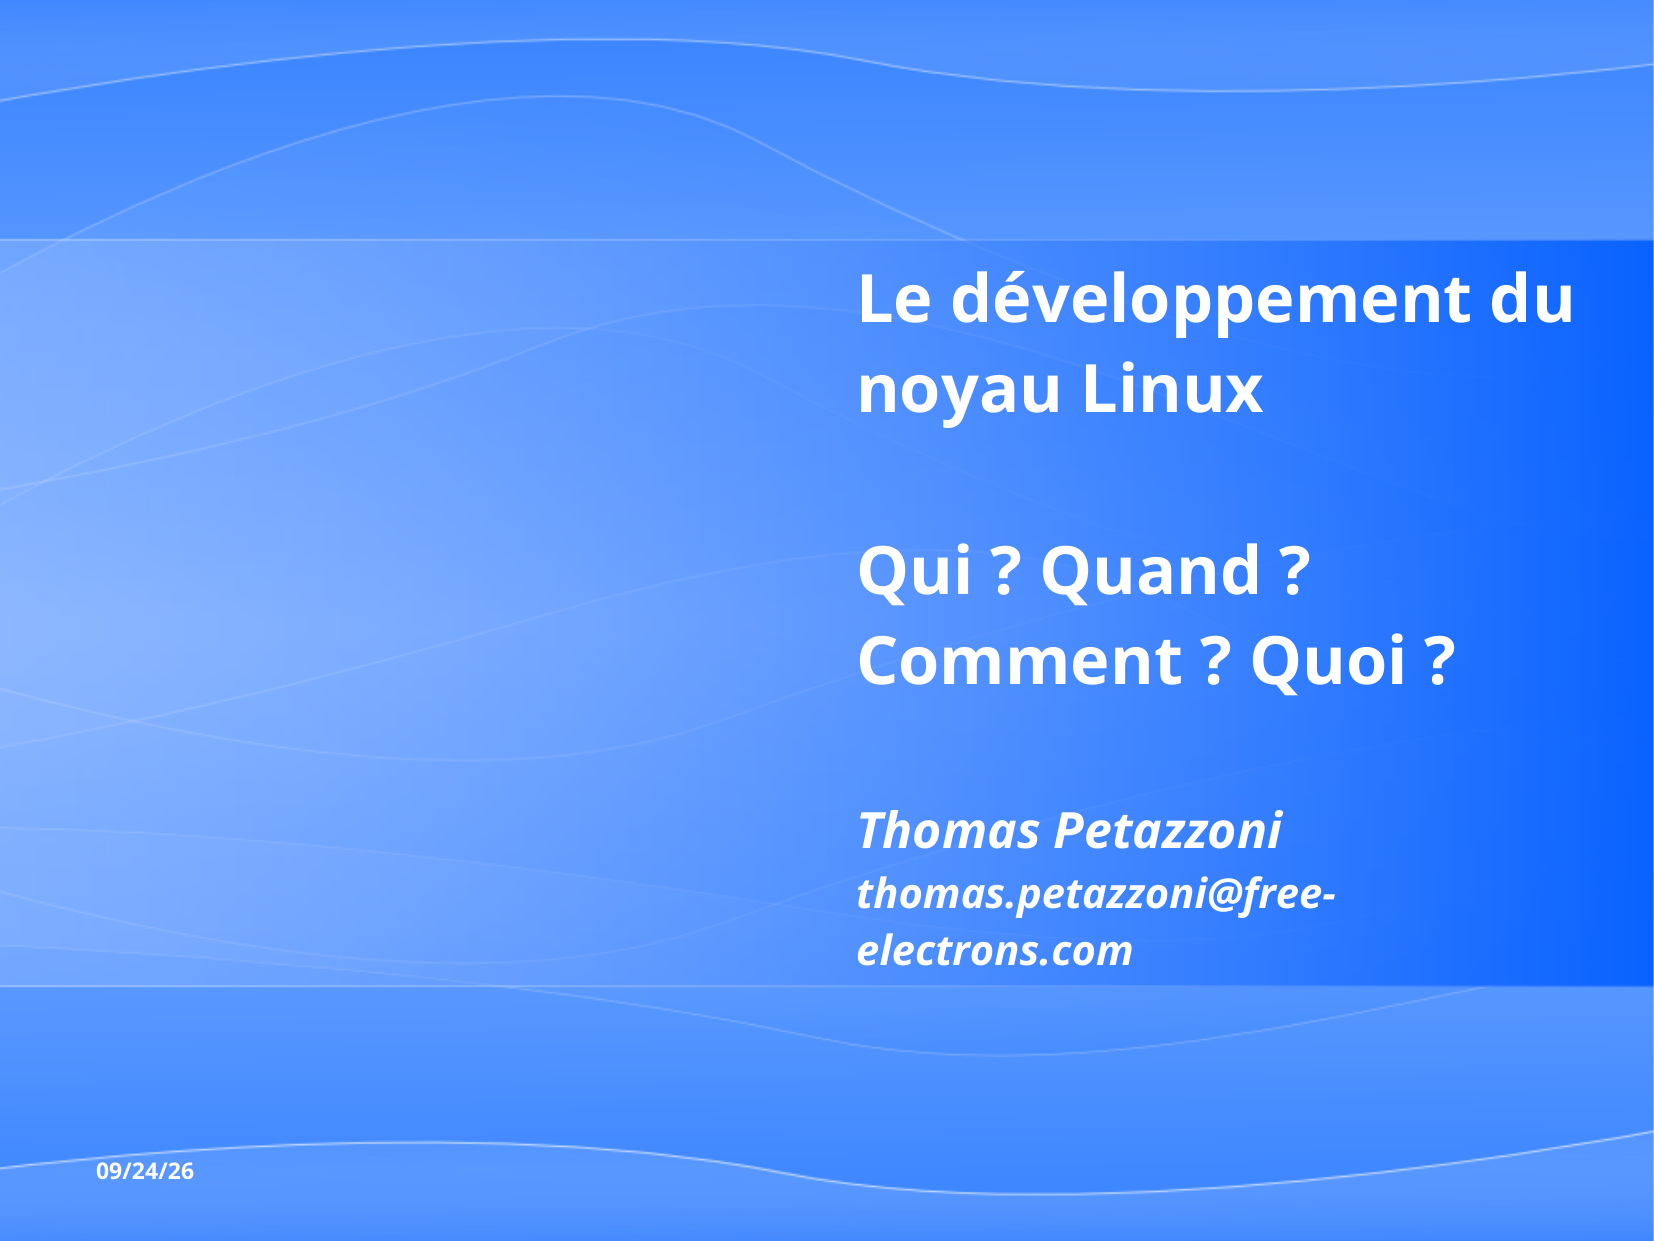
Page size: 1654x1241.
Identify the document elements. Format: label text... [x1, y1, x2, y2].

picture [0, 0, 1654, 1241]
title Le développement du noyau Linux Qui ? Quand ? Comment ? Quoi ? Thomas Petazzoni thomas.petazzoni@free-electrons.com [797, 259, 1636, 969]
